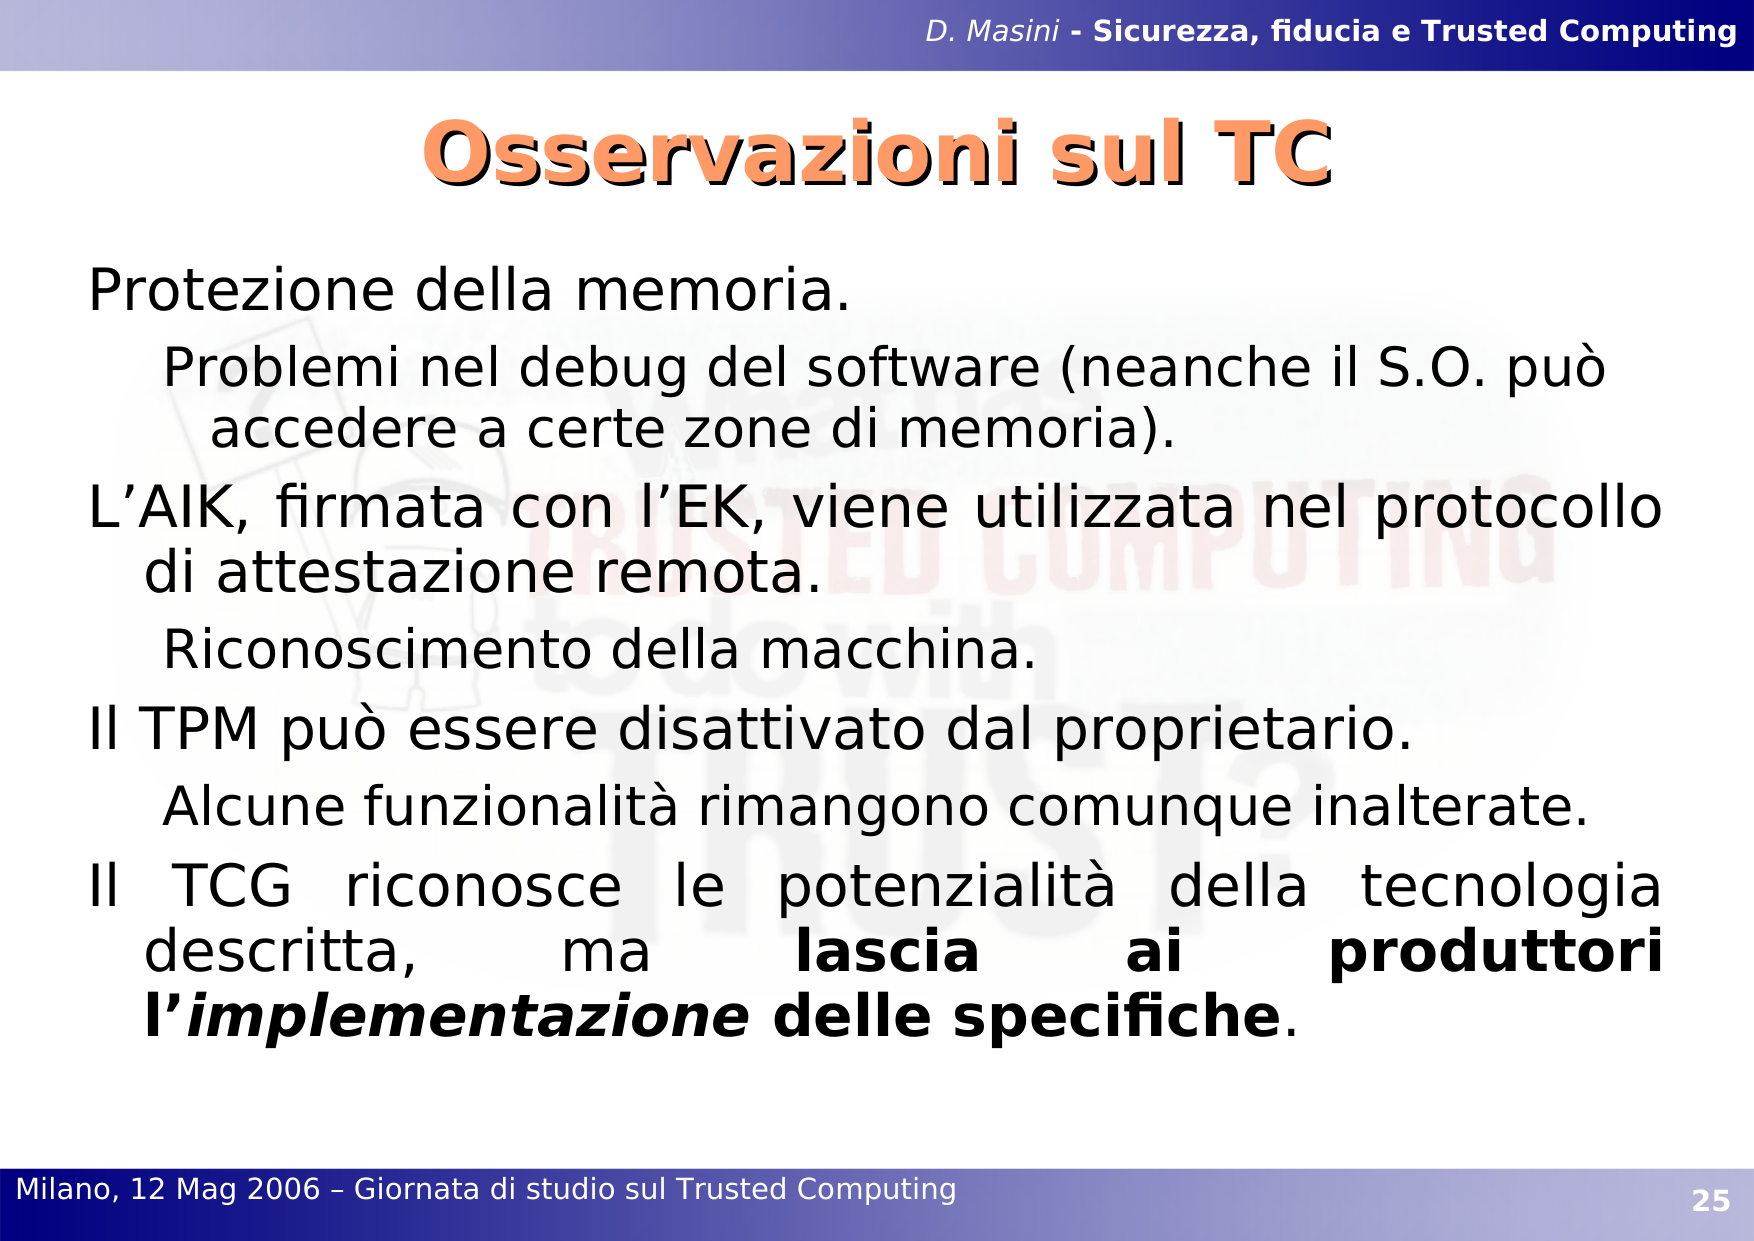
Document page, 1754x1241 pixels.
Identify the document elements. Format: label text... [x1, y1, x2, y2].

text_box D. Masini - Sicurezza, fiducia e Trusted Computing [602, 7, 1754, 63]
list Protezione della memoria. Problemi nel debug del software (neanche il S.O. può accedere a certe zone di memoria). L’AIK, firmata con l’EK, viene utilizzata nel protocollo di attestazione remota. Riconoscimento della macchina. Il TPM può essere disattivato dal proprietario. Alcune funzionalità rimangono comunque inalterate. Il TCG riconosce le potenzialità della tecnologia descritta, ma lascia ai produttori l’implementazione delle specifiche. [87, 258, 1667, 1151]
text_box <numero> [1641, 1185, 1732, 1223]
title Osservazioni sul TC [87, 49, 1667, 257]
picture [0, 0, 1754, 1241]
text_box Milano, 12 Mag 2006 – Giornata di studio sul Trusted Computing [0, 1175, 1314, 1234]
